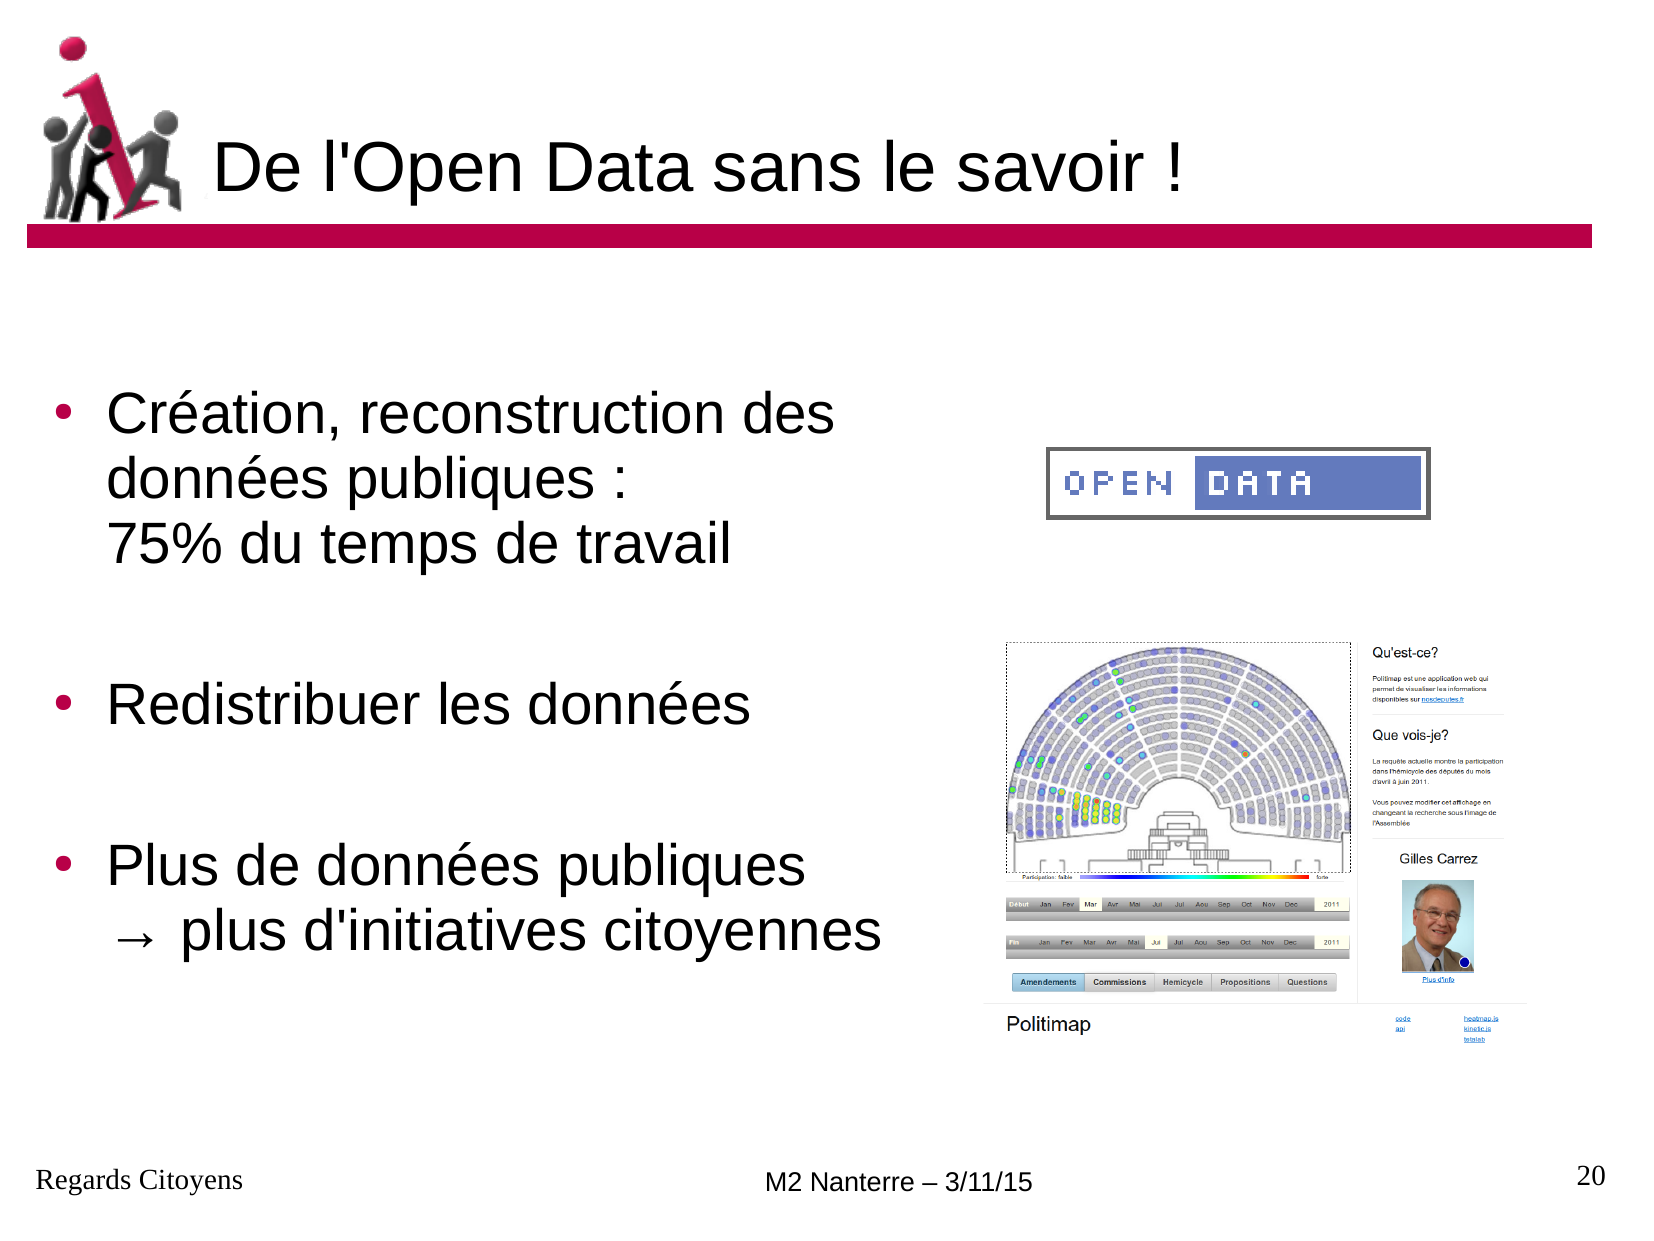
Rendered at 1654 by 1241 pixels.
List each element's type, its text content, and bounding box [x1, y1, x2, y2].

picture [967, 637, 1537, 1052]
title De l'Open Data sans le savoir ! [212, 70, 1647, 264]
list Création, reconstruction des données publiques : 75% du temps de travail Redistribuer les données Plus de données publiques → plus d'initiatives citoyennes [35, 380, 892, 1199]
picture [27, 31, 208, 224]
picture [1046, 447, 1431, 520]
